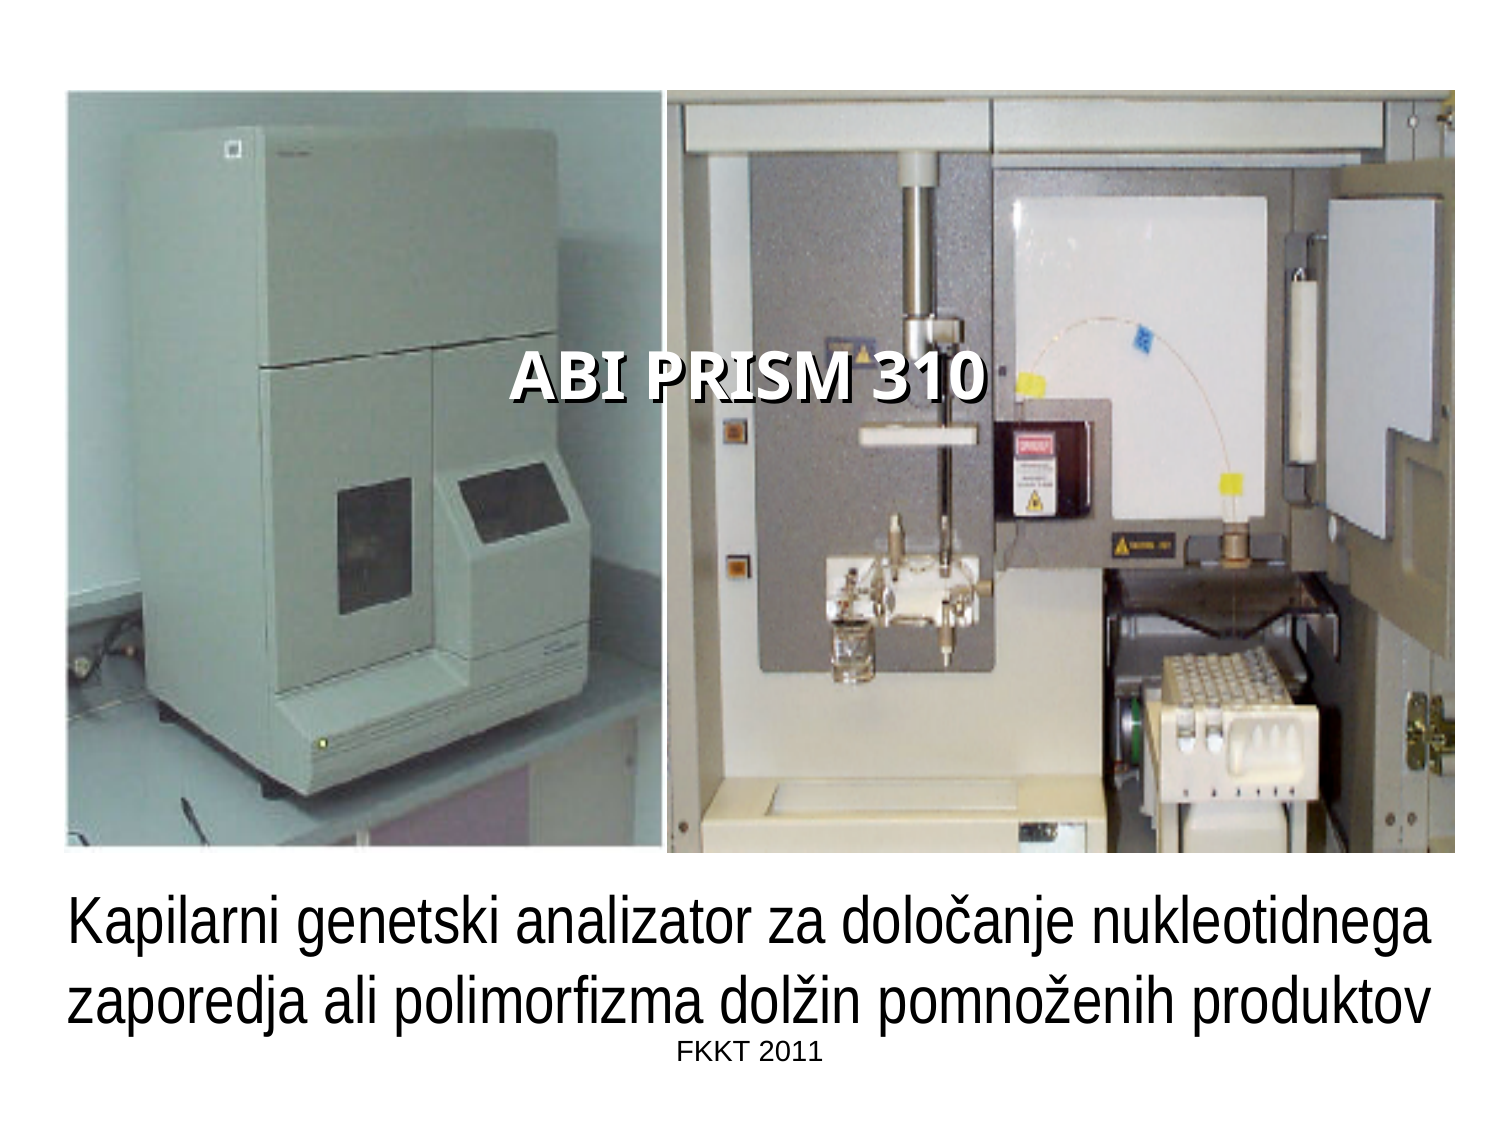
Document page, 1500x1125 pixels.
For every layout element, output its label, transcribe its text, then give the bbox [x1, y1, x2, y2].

text_box ABI PRISM 310 [494, 324, 1002, 421]
picture [64, 90, 665, 853]
picture [667, 90, 1455, 853]
text_box Kapilarni genetski analizator za določanje nukleotidnega zaporedja ali polimorfizma dolžin pomnoženih produktov [53, 869, 1464, 1045]
text_box FKKT 2011 [512, 1045, 988, 1103]
